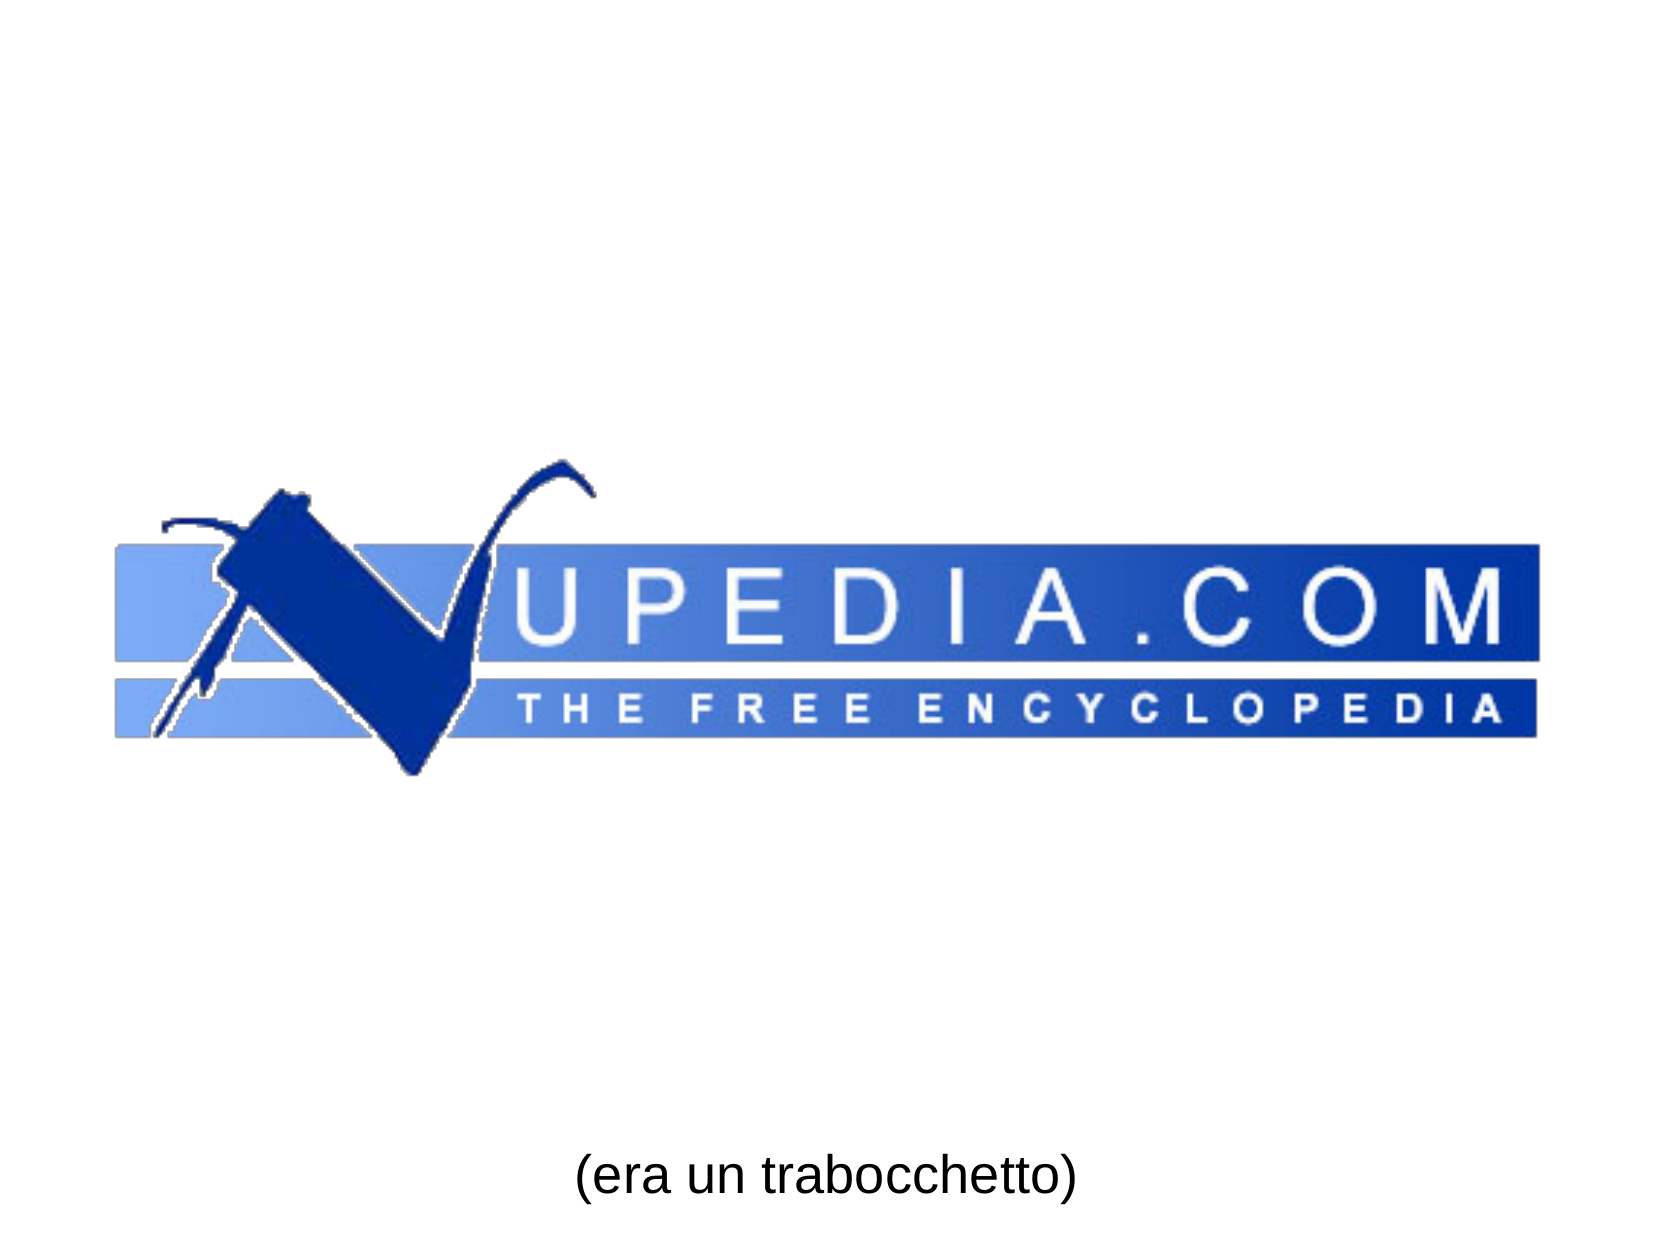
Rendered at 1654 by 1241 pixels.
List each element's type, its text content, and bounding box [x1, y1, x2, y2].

picture [99, 449, 1555, 791]
subtitle (era un trabocchetto) [99, 1110, 1555, 1241]
